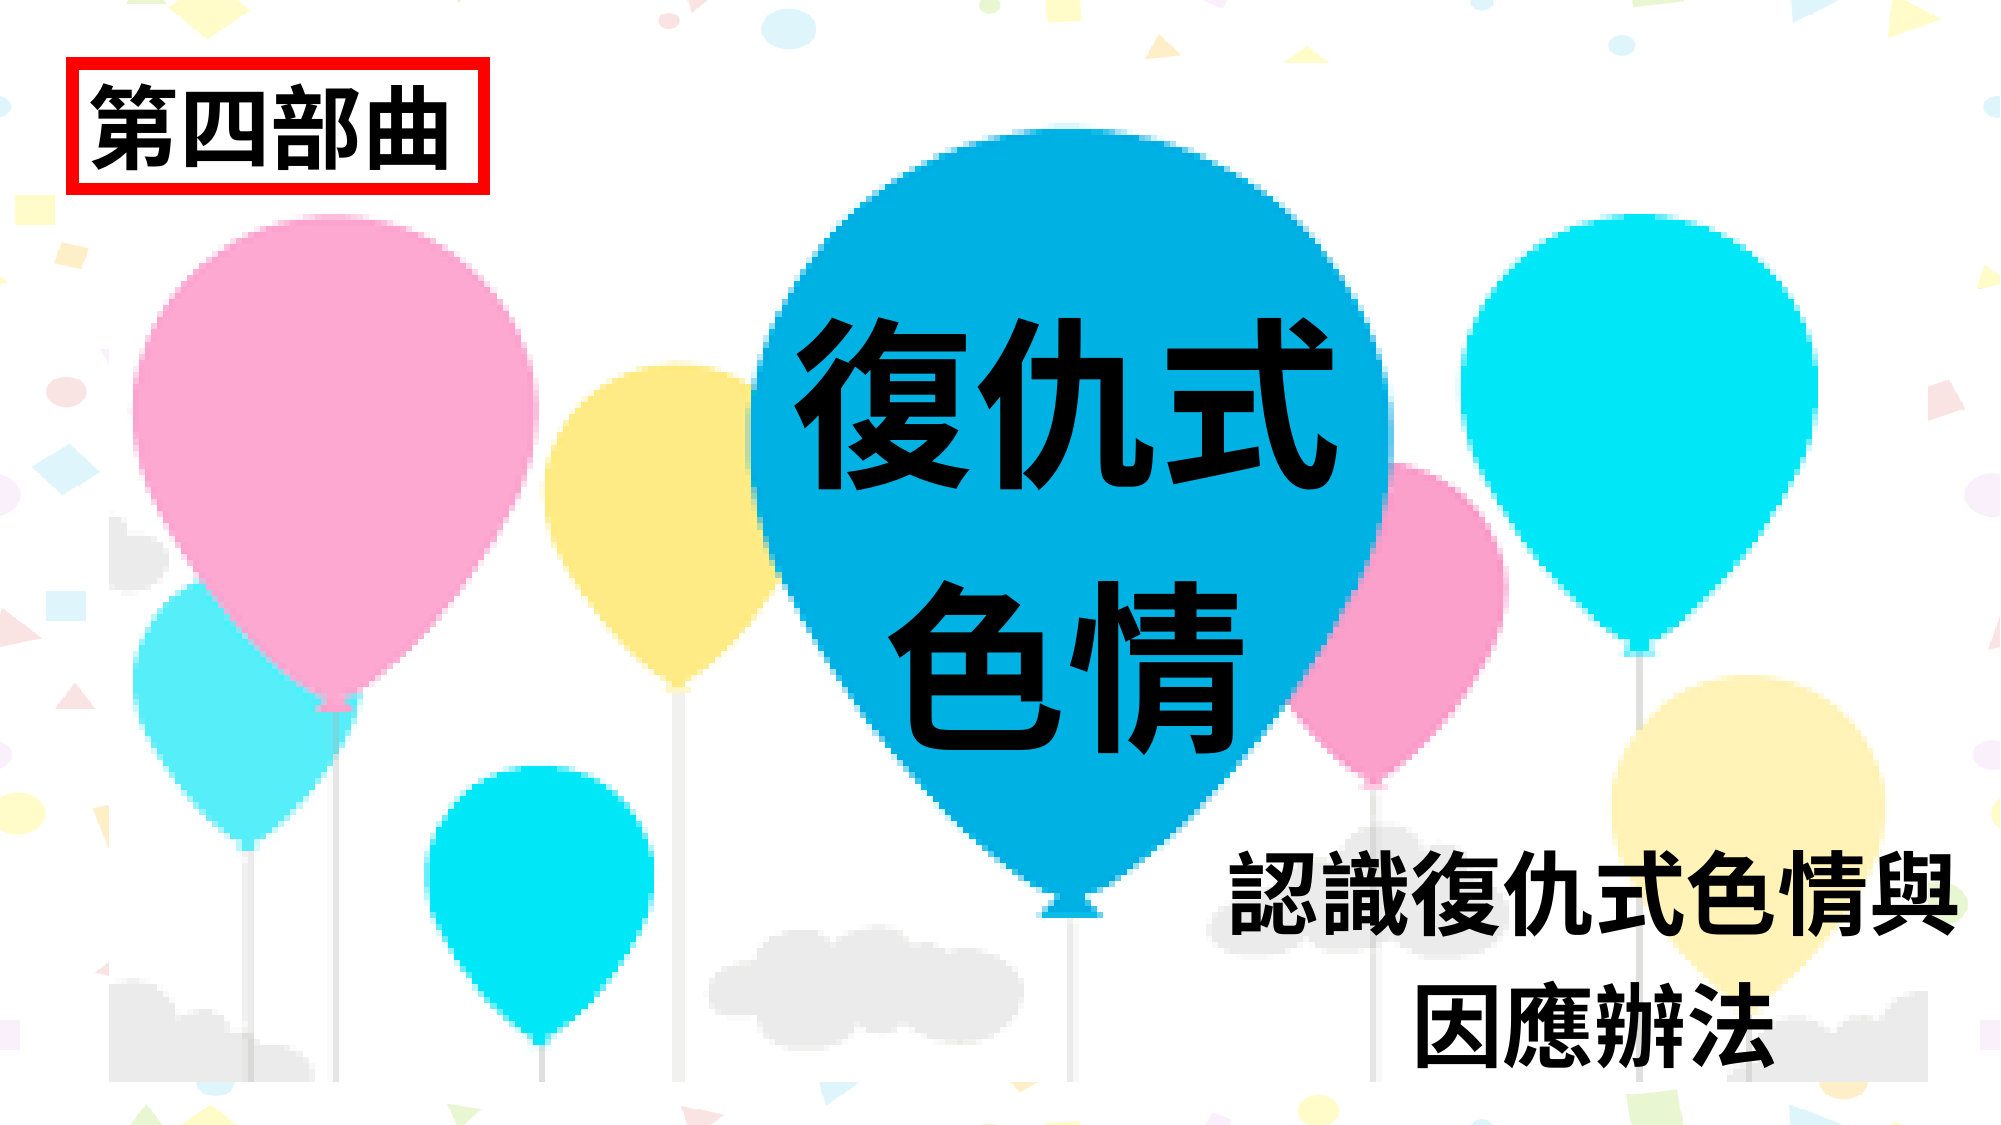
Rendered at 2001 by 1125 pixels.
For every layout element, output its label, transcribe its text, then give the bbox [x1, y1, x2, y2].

text_box 認識復仇式色情與因應辦法 [1197, 807, 1992, 1090]
text_box 復仇式色情 [730, 239, 1403, 782]
picture [109, 63, 1928, 1082]
text_box 第四部曲 [72, 64, 484, 189]
